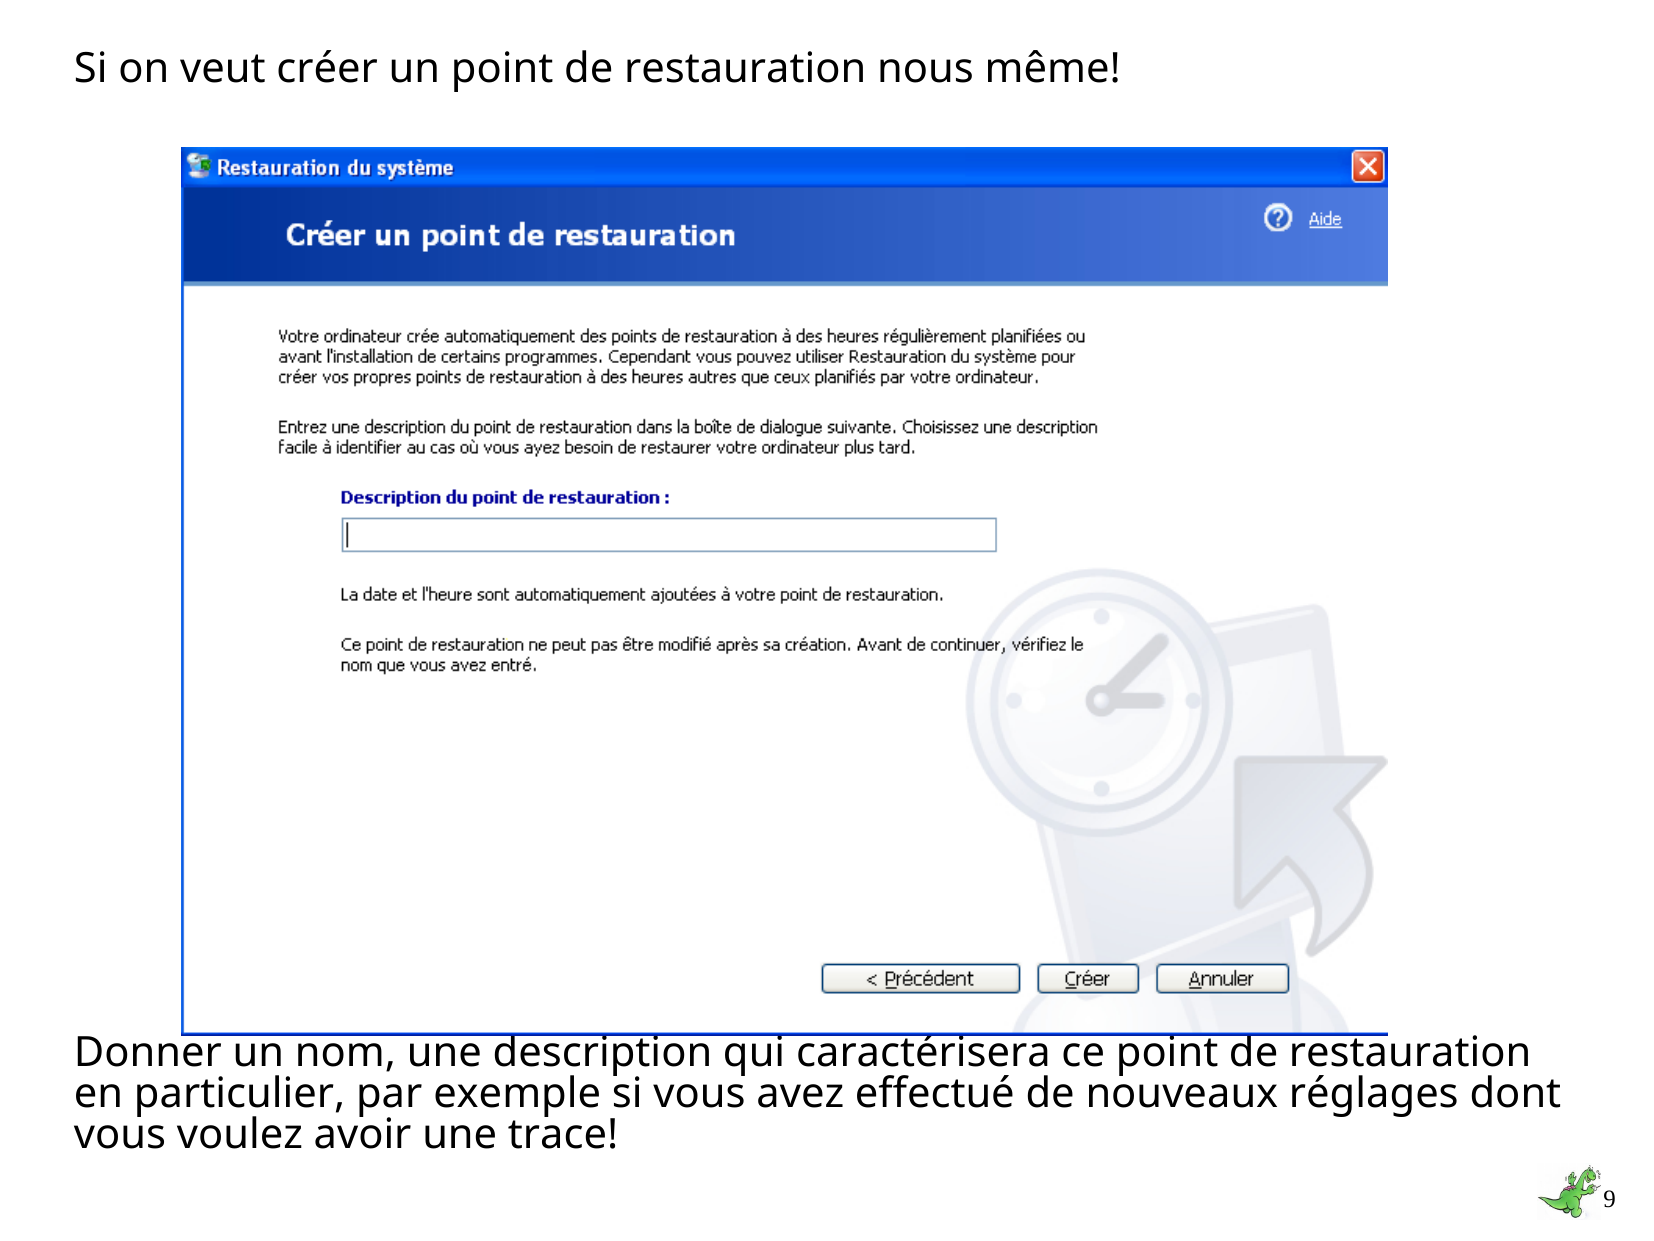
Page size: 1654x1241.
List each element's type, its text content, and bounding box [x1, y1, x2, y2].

text_box 9 [1603, 1186, 1632, 1213]
picture [181, 147, 1388, 1036]
picture [1537, 1163, 1601, 1220]
text_box Si on veut créer un point de restauration nous même! Donner un nom, une description qui caractérisera ce point de restauration en particulier, par exemple si vous avez effectué de nouveaux réglages dont vous voulez avoir une trace! [59, 59, 1595, 1241]
